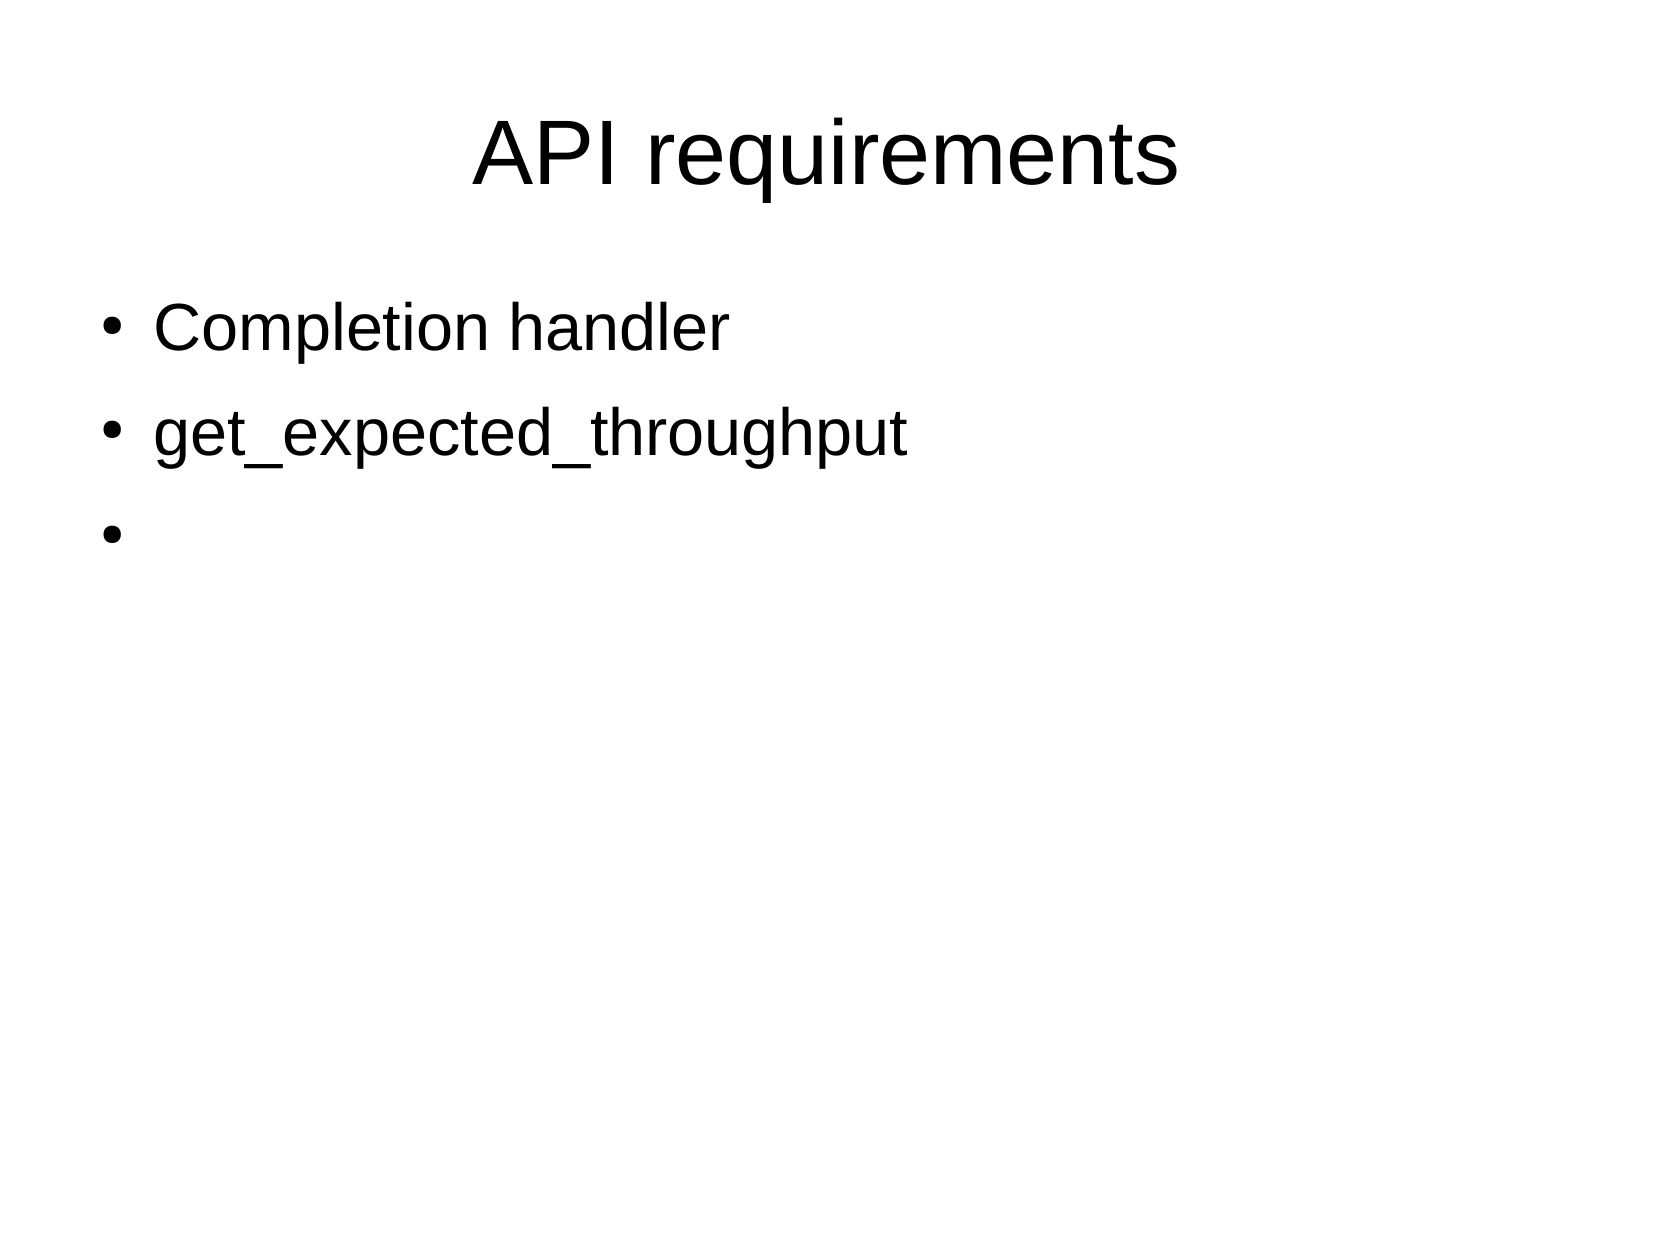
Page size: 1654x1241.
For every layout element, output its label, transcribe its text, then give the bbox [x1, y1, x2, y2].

title API requirements [82, 49, 1571, 257]
list Completion handler get_expected_throughput [82, 290, 1571, 1010]
